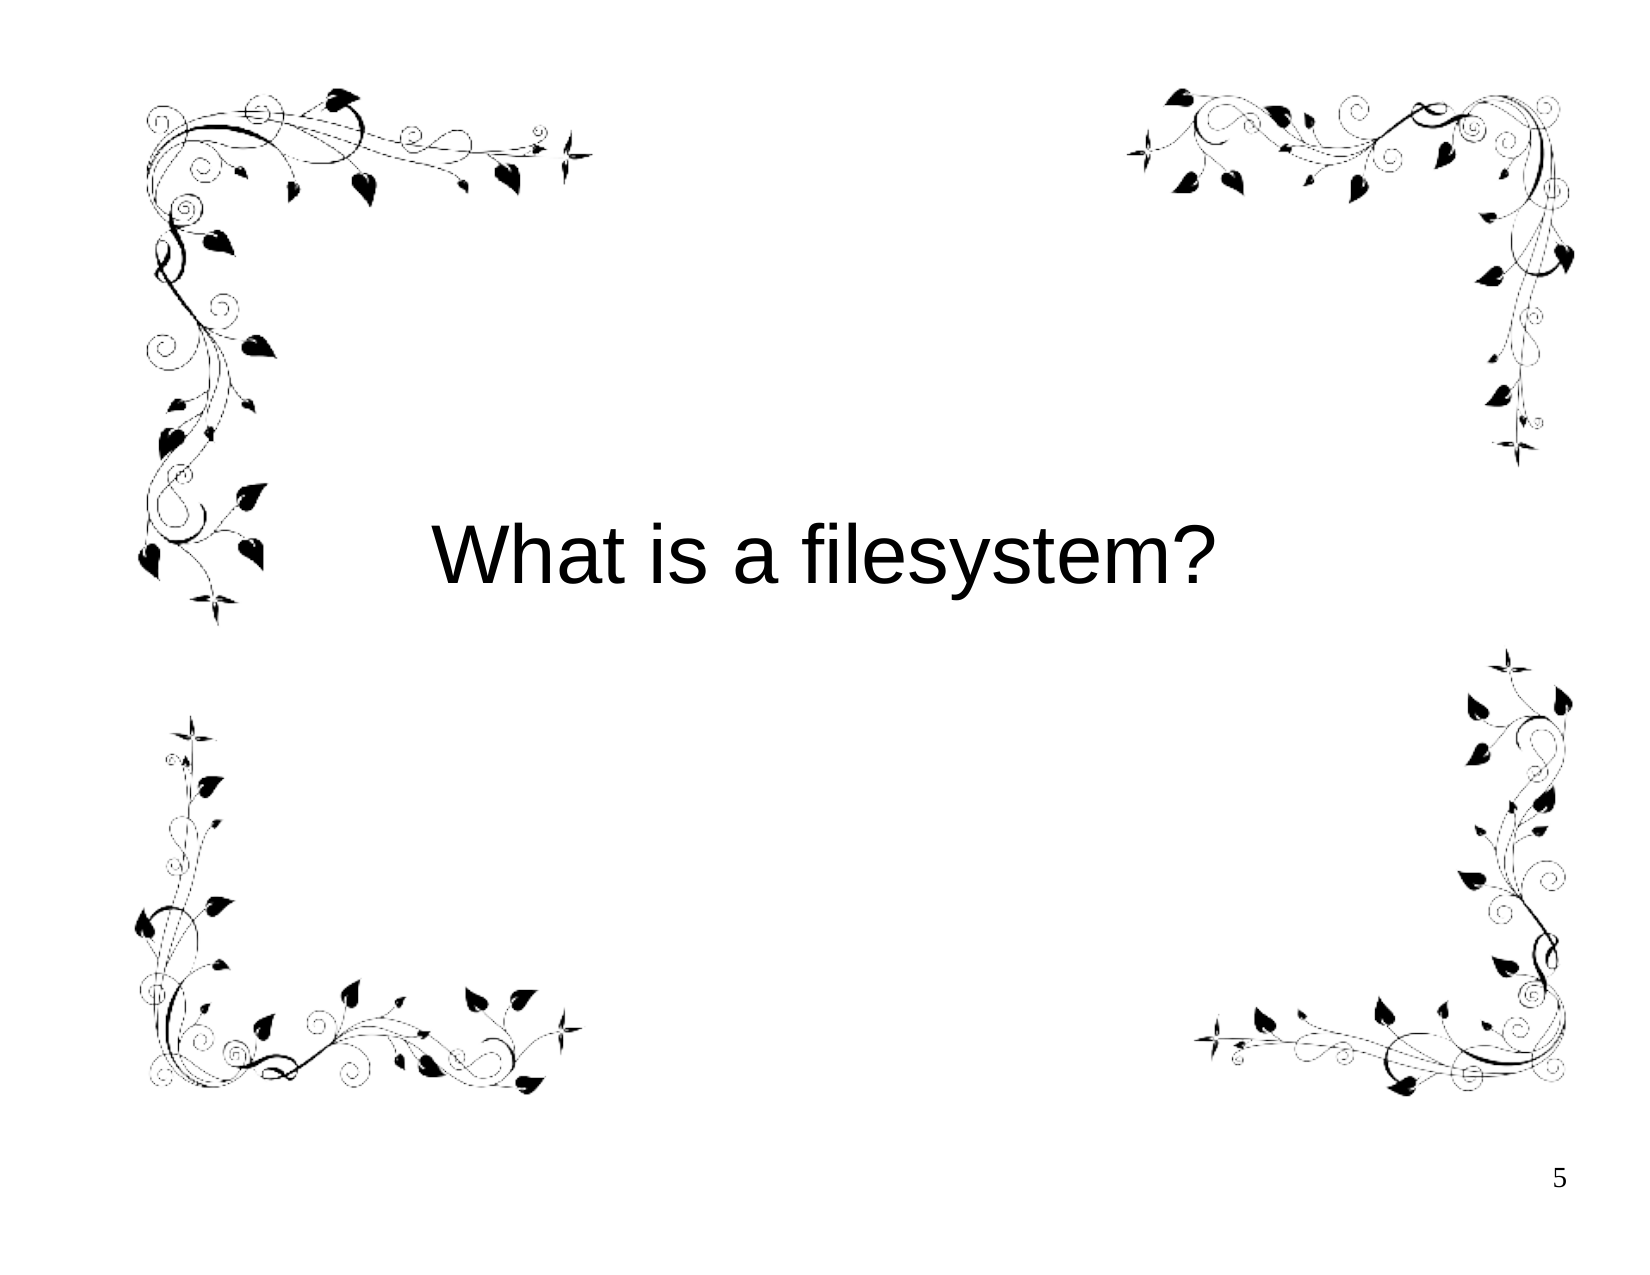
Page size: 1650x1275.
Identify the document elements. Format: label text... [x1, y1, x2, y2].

text_box What is a filesystem? [416, 500, 1234, 628]
picture [128, 80, 1580, 1102]
